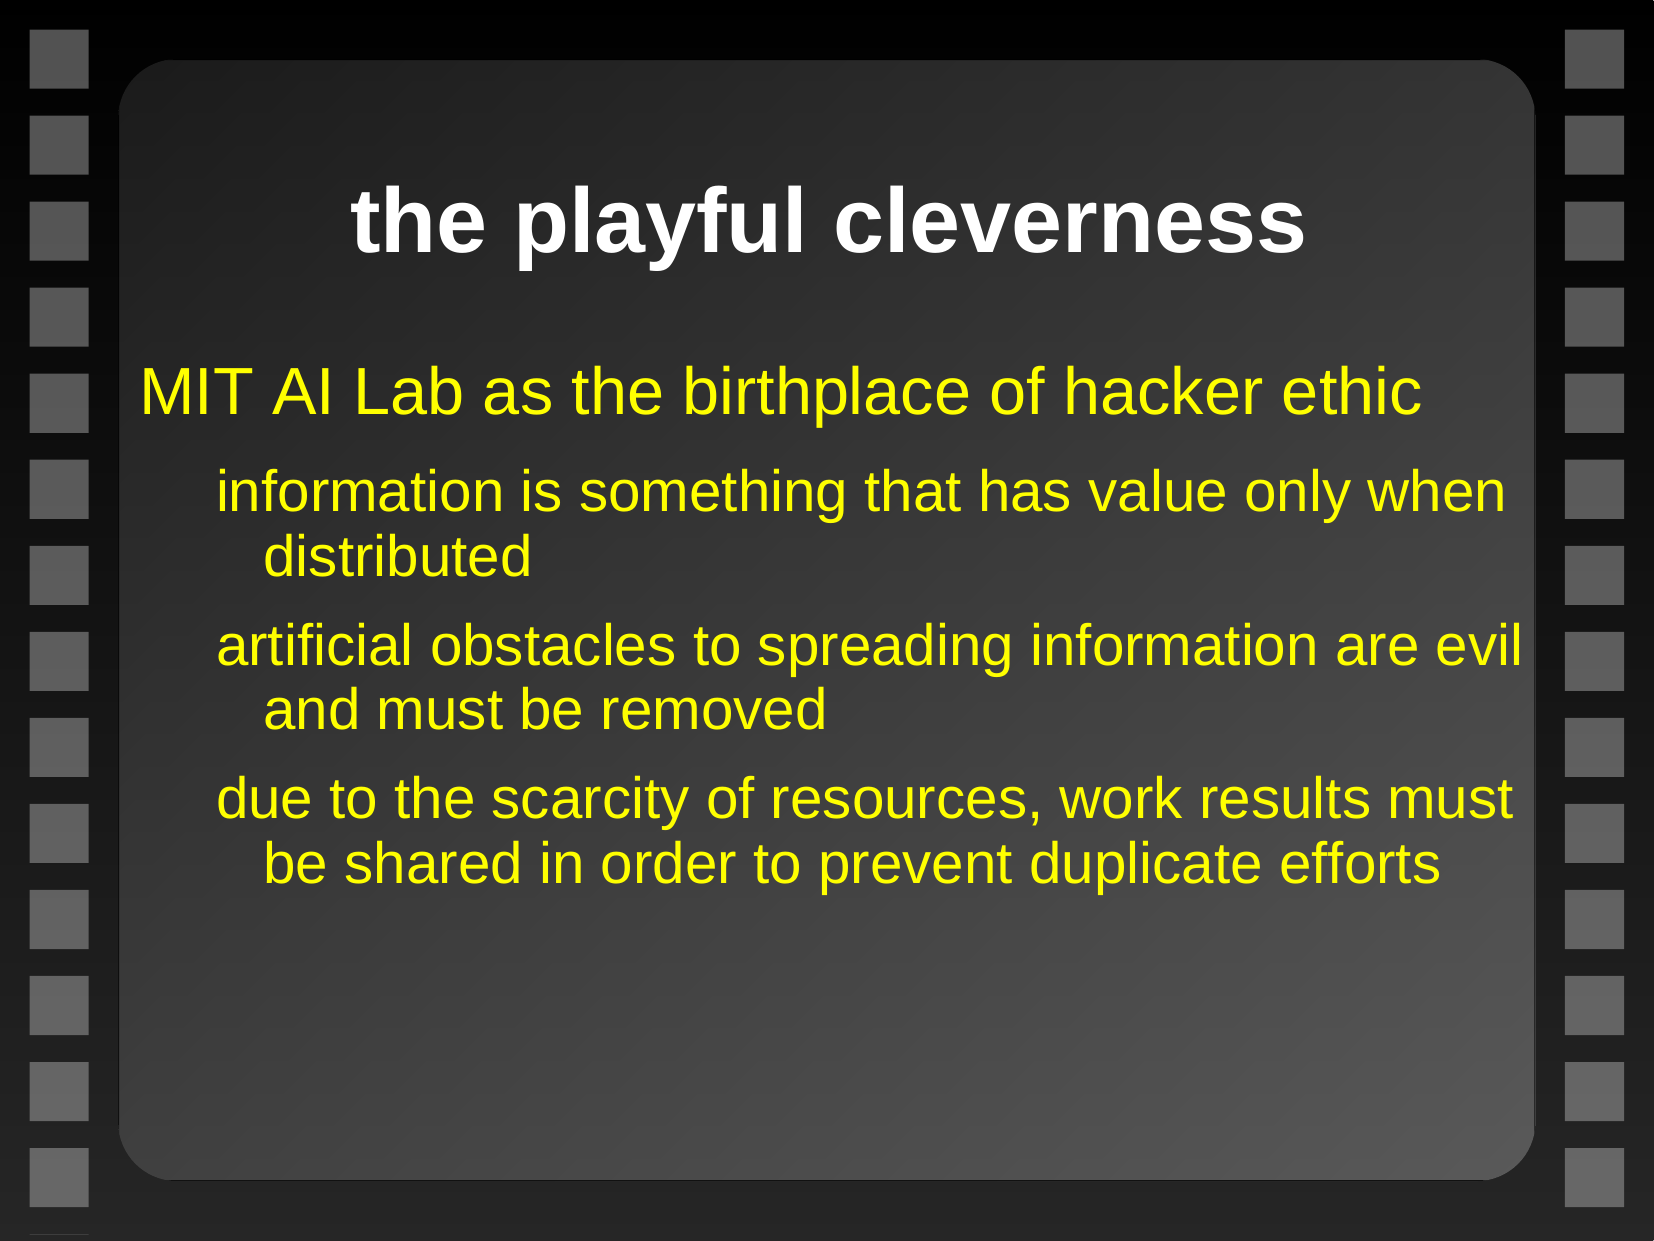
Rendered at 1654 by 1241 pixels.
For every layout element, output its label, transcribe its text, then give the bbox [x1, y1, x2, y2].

title the playful cleverness [123, 117, 1536, 325]
list MIT AI Lab as the birthplace of hacker ethic information is something that has value only when distributed artificial obstacles to spreading information are evil and must be removed due to the scarcity of resources, work results must be shared in order to prevent duplicate efforts [121, 354, 1534, 1127]
